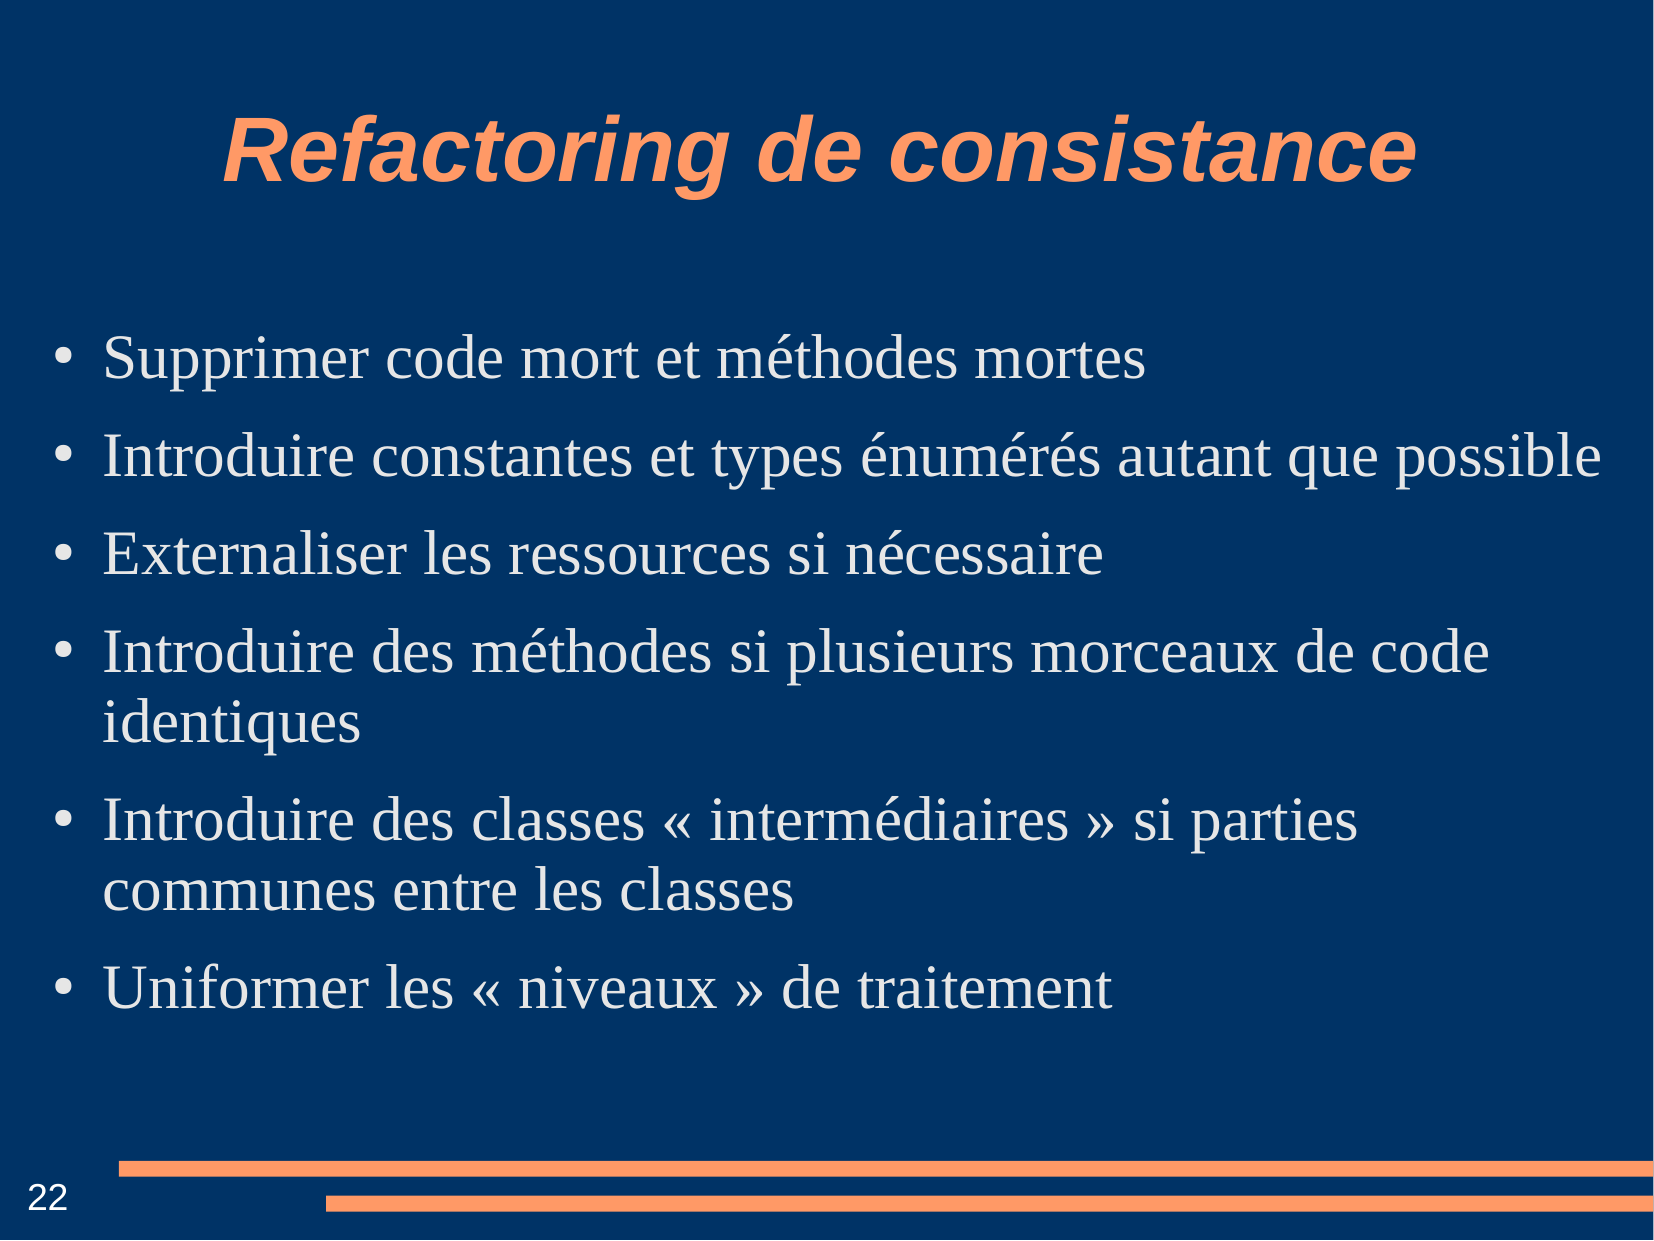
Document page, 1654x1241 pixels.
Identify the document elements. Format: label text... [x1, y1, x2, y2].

title Refactoring de consistance [35, 46, 1607, 254]
list Supprimer code mort et méthodes mortes Introduire constantes et types énumérés autant que possible Externaliser les ressources si nécessaire Introduire des méthodes si plusieurs morceaux de code identiques Introduire des classes « intermédiaires » si parties communes entre les classes Uniformer les « niveaux » de traitement [35, 322, 1607, 1099]
